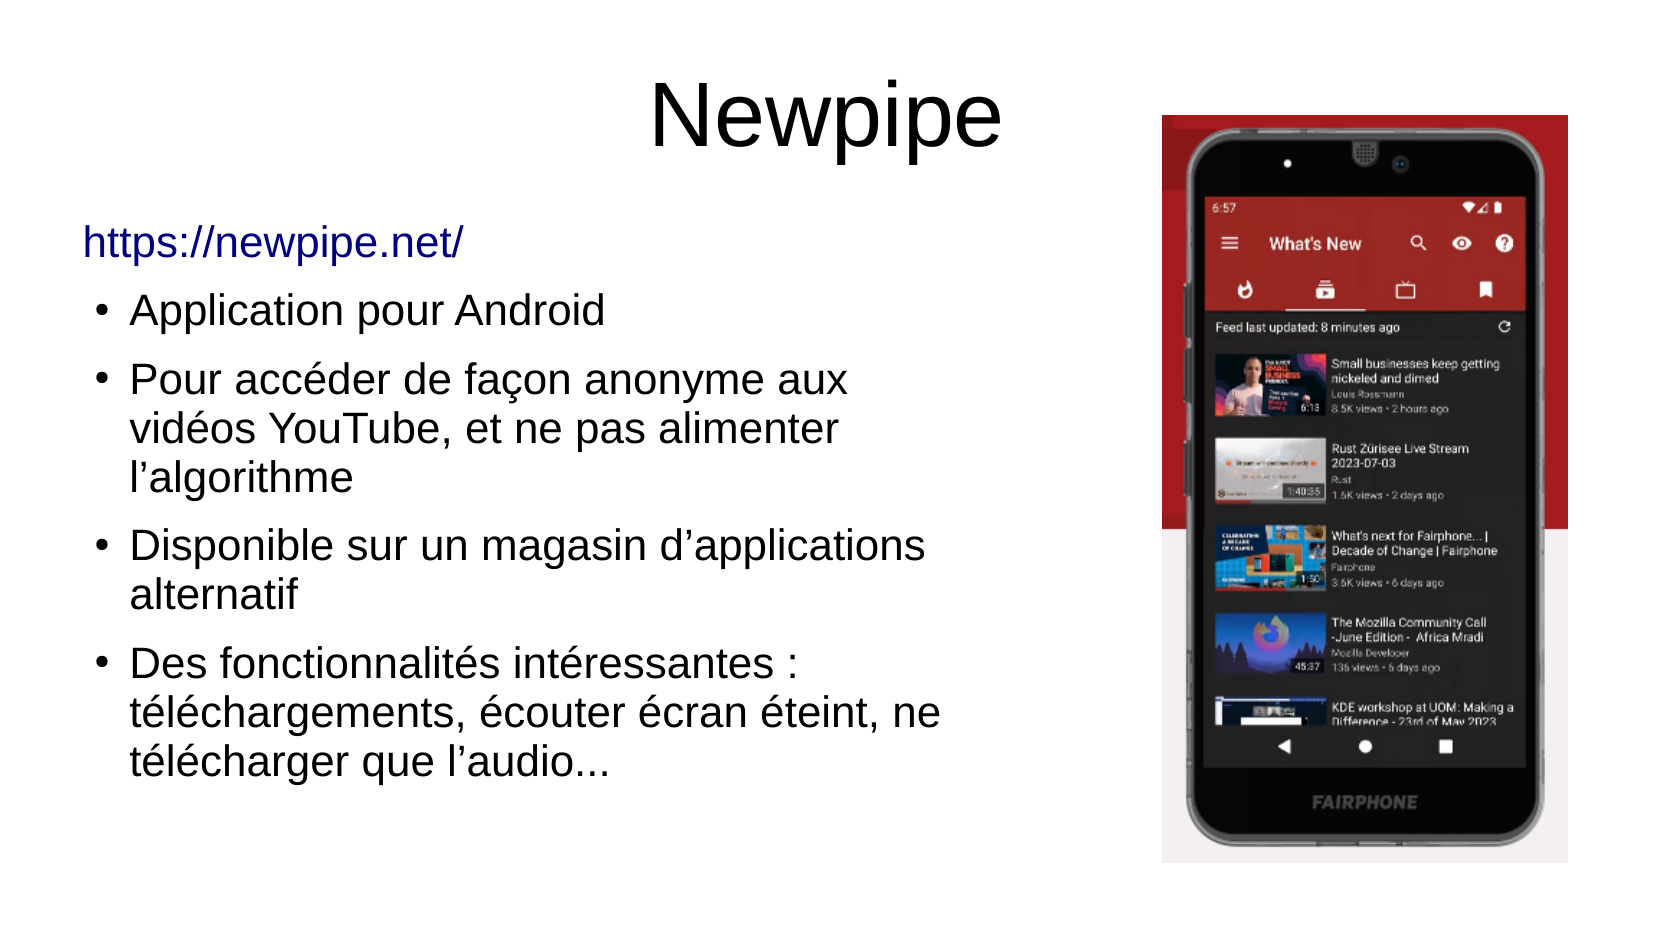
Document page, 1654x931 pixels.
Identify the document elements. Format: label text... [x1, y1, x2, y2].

picture [1162, 115, 1568, 863]
title Newpipe [82, 37, 1571, 193]
list https://newpipe.net/ Application pour Android Pour accéder de façon anonyme aux vidéos YouTube, et ne pas alimenter l’algorithme Disponible sur un magasin d’applications alternatif Des fonctionnalités intéressantes : téléchargements, écouter écran éteint, ne télécharger que l’audio... [82, 217, 976, 788]
